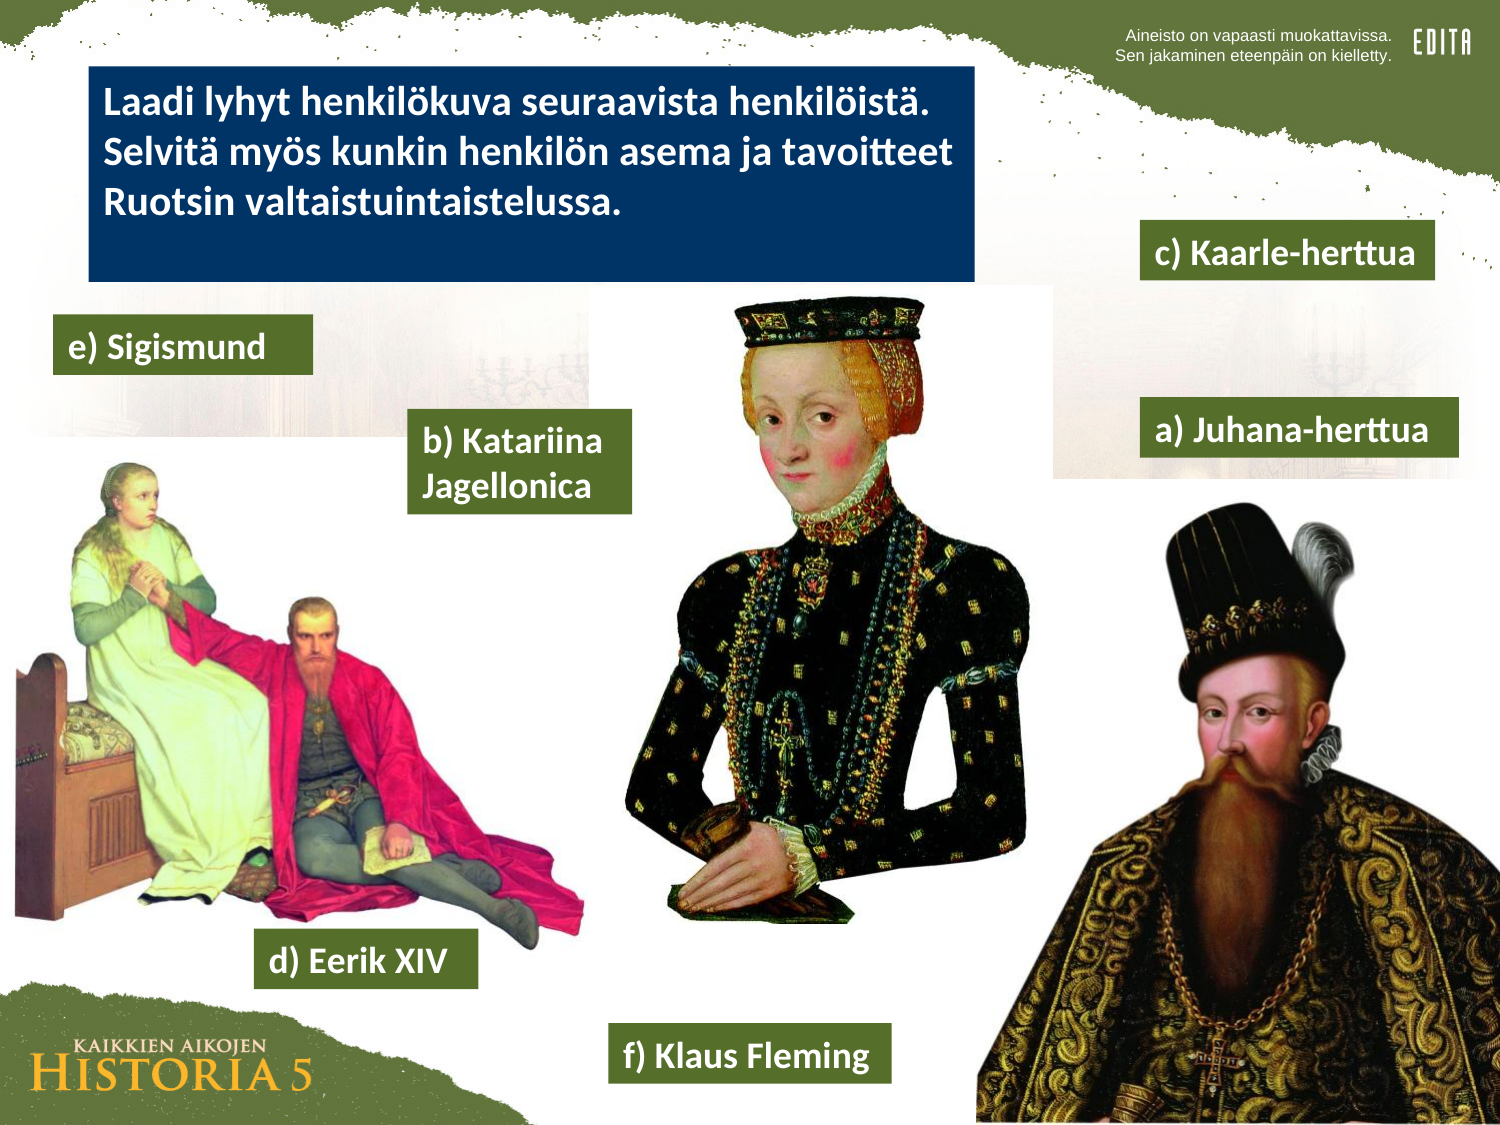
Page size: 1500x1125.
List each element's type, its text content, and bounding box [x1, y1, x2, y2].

picture [0, 0, 1500, 1125]
text_box f) Klaus Fleming [608, 1023, 892, 1084]
text_box Laadi lyhyt henkilökuva seuraavista henkilöistä. Selvitä myös kunkin henkilön asema ja tavoitteet Ruotsin valtaistuintaistelussa. [88, 66, 975, 282]
text_box b) Katariina Jagellonica [407, 408, 633, 515]
text_box c) Kaarle-herttua [1139, 219, 1436, 281]
text_box a) Juhana-herttua [1139, 397, 1459, 458]
text_box d) Eerik XIV [253, 928, 479, 990]
text_box e) Sigismund [53, 314, 314, 375]
